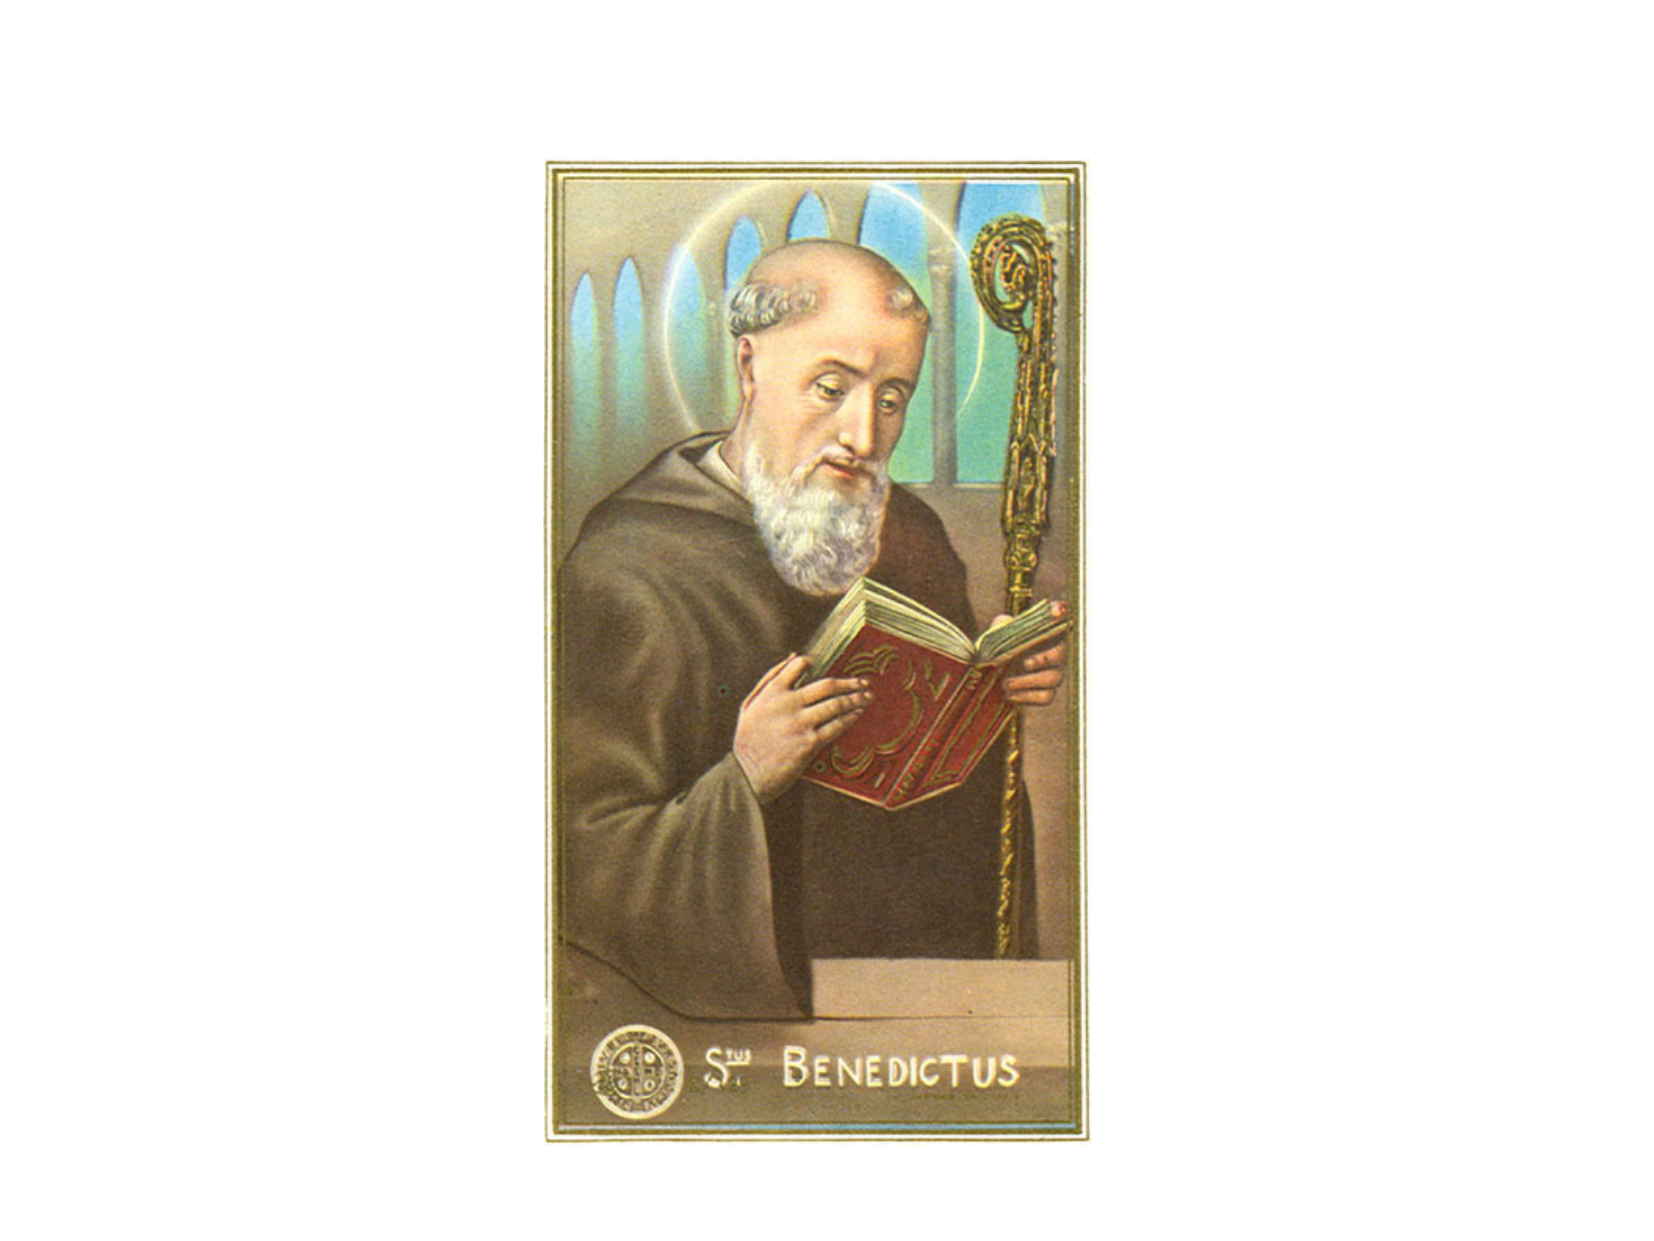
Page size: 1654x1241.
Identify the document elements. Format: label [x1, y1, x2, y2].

picture [543, 158, 1091, 1146]
